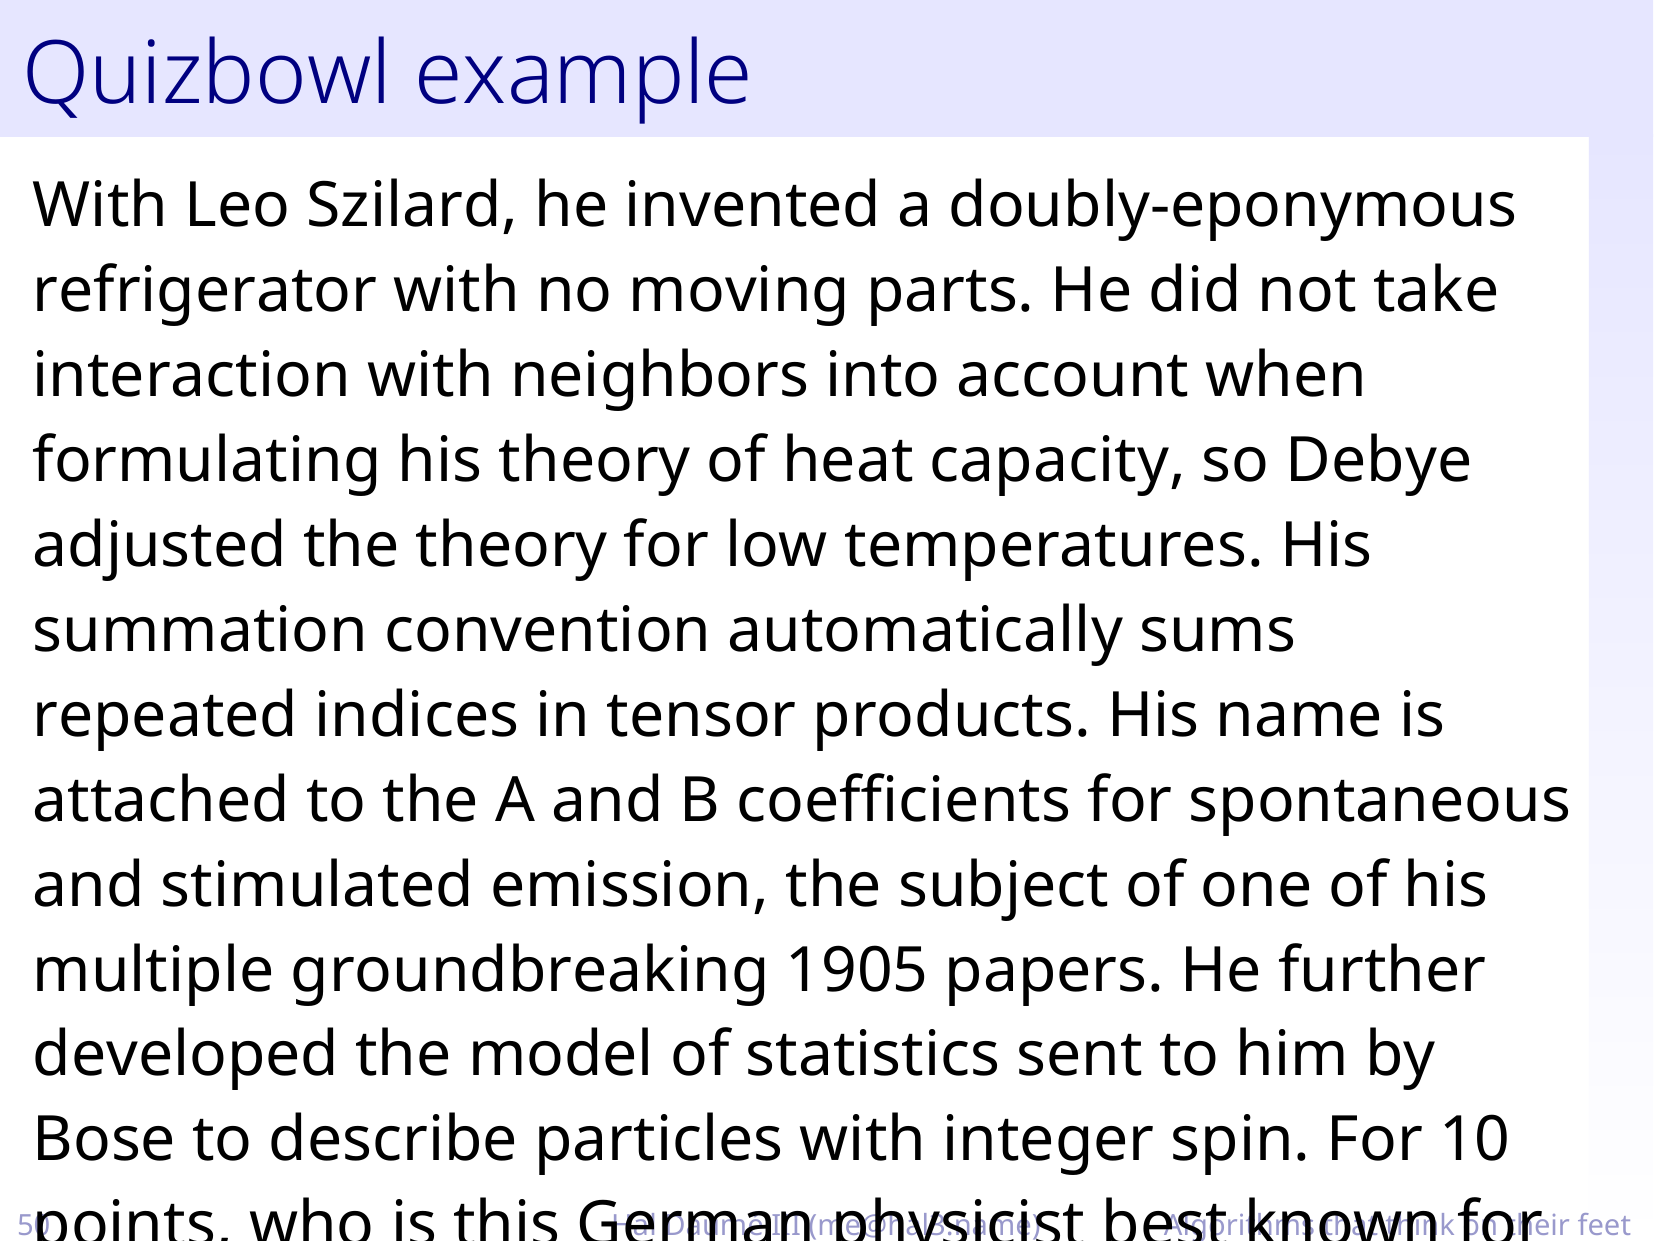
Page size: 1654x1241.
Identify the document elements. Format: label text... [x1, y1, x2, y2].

list With Leo Szilard, he invented a doubly-eponymous refrigerator with no moving parts. He did not take interaction with neighbors into account when formulating his theory of heat capacity, so Debye adjusted the theory for low temperatures. His summation convention automatically sums repeated indices in tensor products. His name is attached to the A and B coefficients for spontaneous and stimulated emission, the subject of one of his multiple groundbreaking 1905 papers. He further developed the model of statistics sent to him by Bose to describe particles with integer spin. For 10 points, who is this German physicist best known for formulating the special and general theories of relativity? [32, 159, 1575, 1097]
title Quizbowl example [22, 8, 1639, 131]
